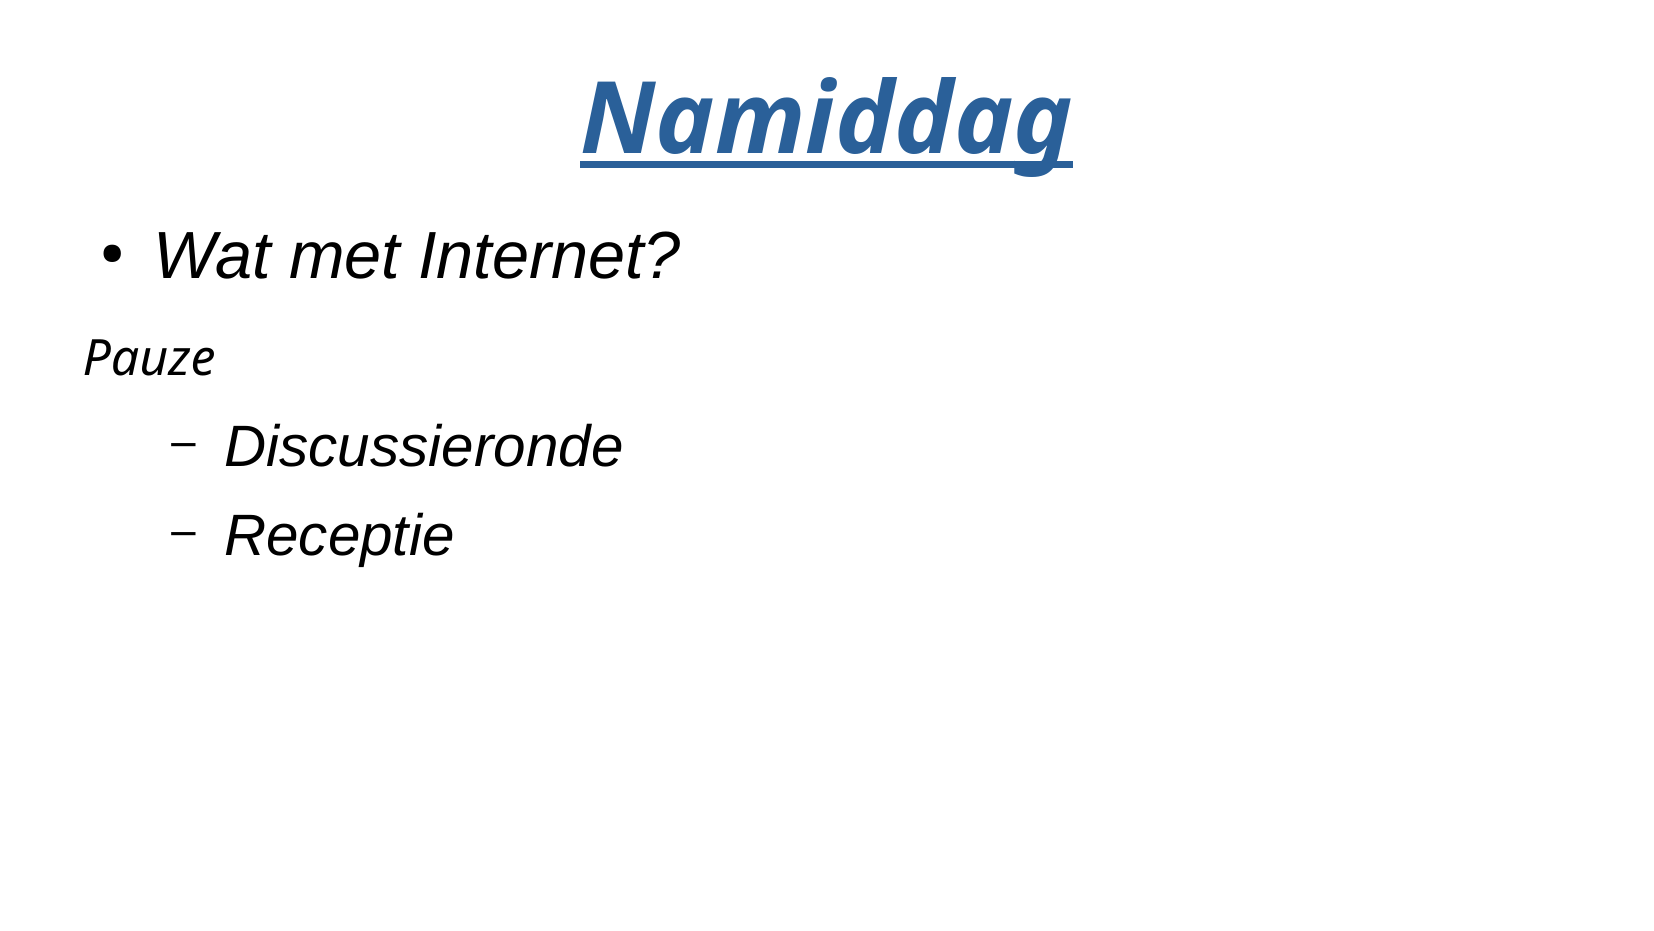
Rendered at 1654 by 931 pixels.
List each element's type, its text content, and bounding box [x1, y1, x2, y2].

list Wat met Internet? Pauze Discussieronde Receptie [82, 217, 809, 758]
title Namiddag [82, 37, 1571, 193]
